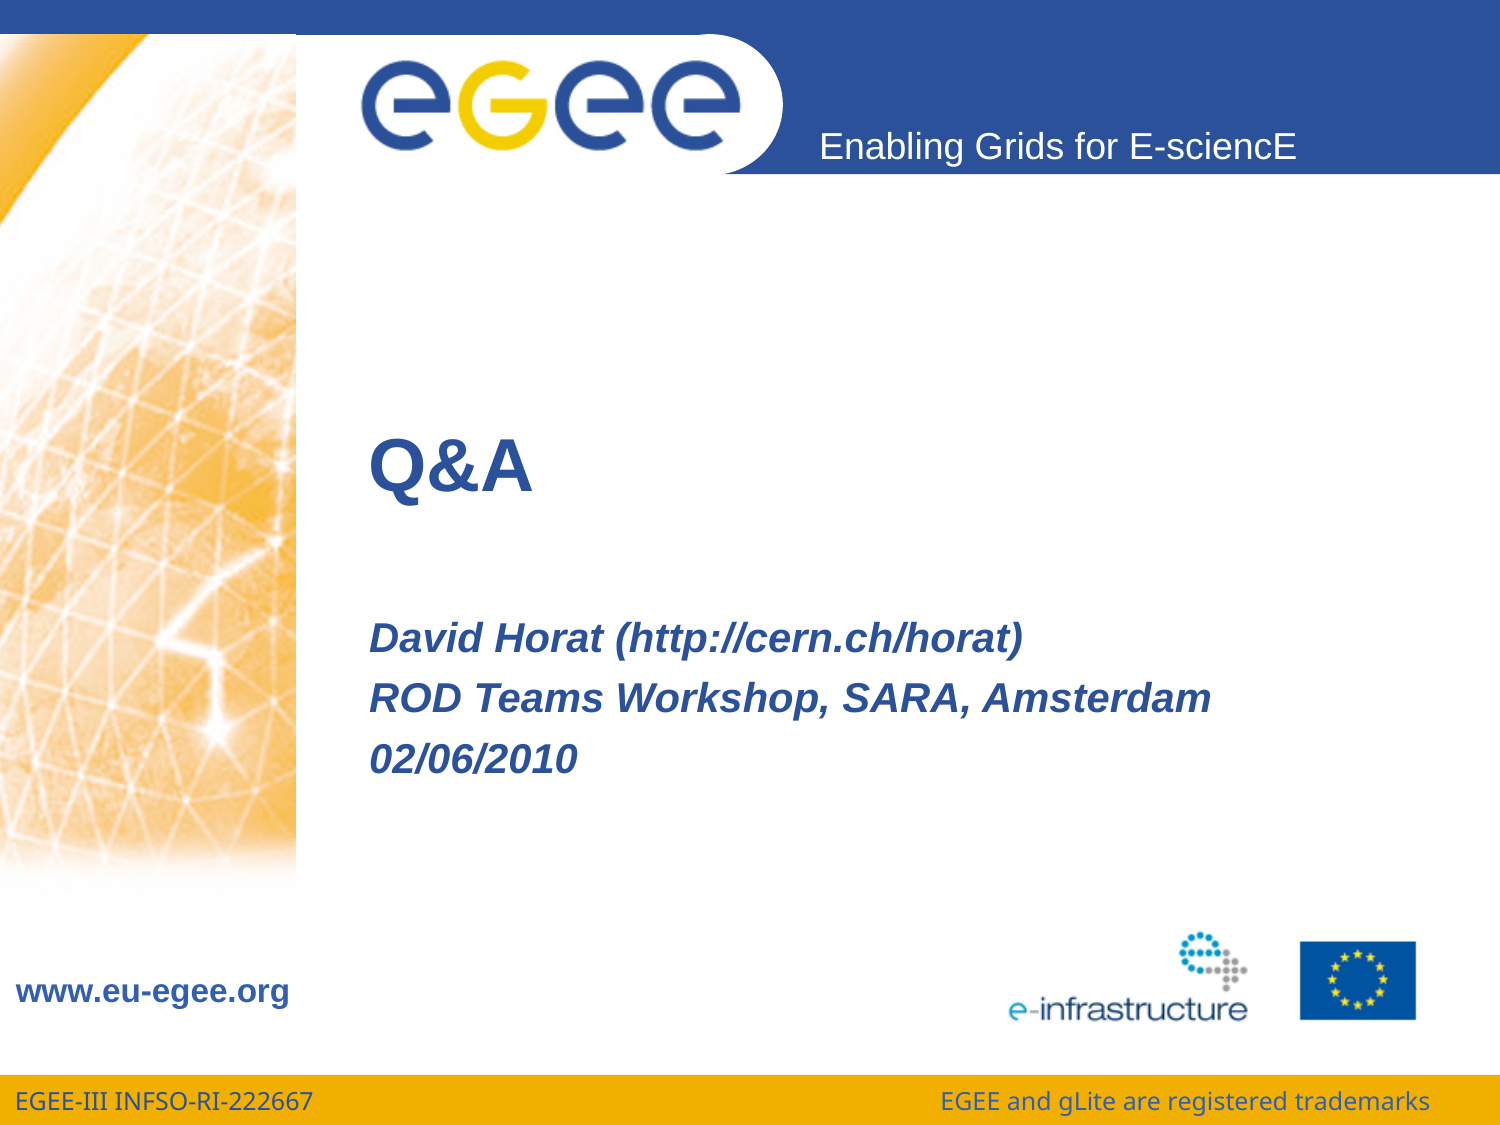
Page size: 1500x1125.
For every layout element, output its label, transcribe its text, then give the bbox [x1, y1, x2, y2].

subtitle David Horat (http://cern.ch/horat) ROD Teams Workshop, SARA, Amsterdam 02/06/2010 [354, 603, 1424, 833]
picture [1003, 925, 1254, 1028]
picture [355, 56, 748, 154]
picture [1291, 934, 1424, 1028]
picture [0, 34, 296, 921]
title Q&A [353, 409, 1423, 586]
